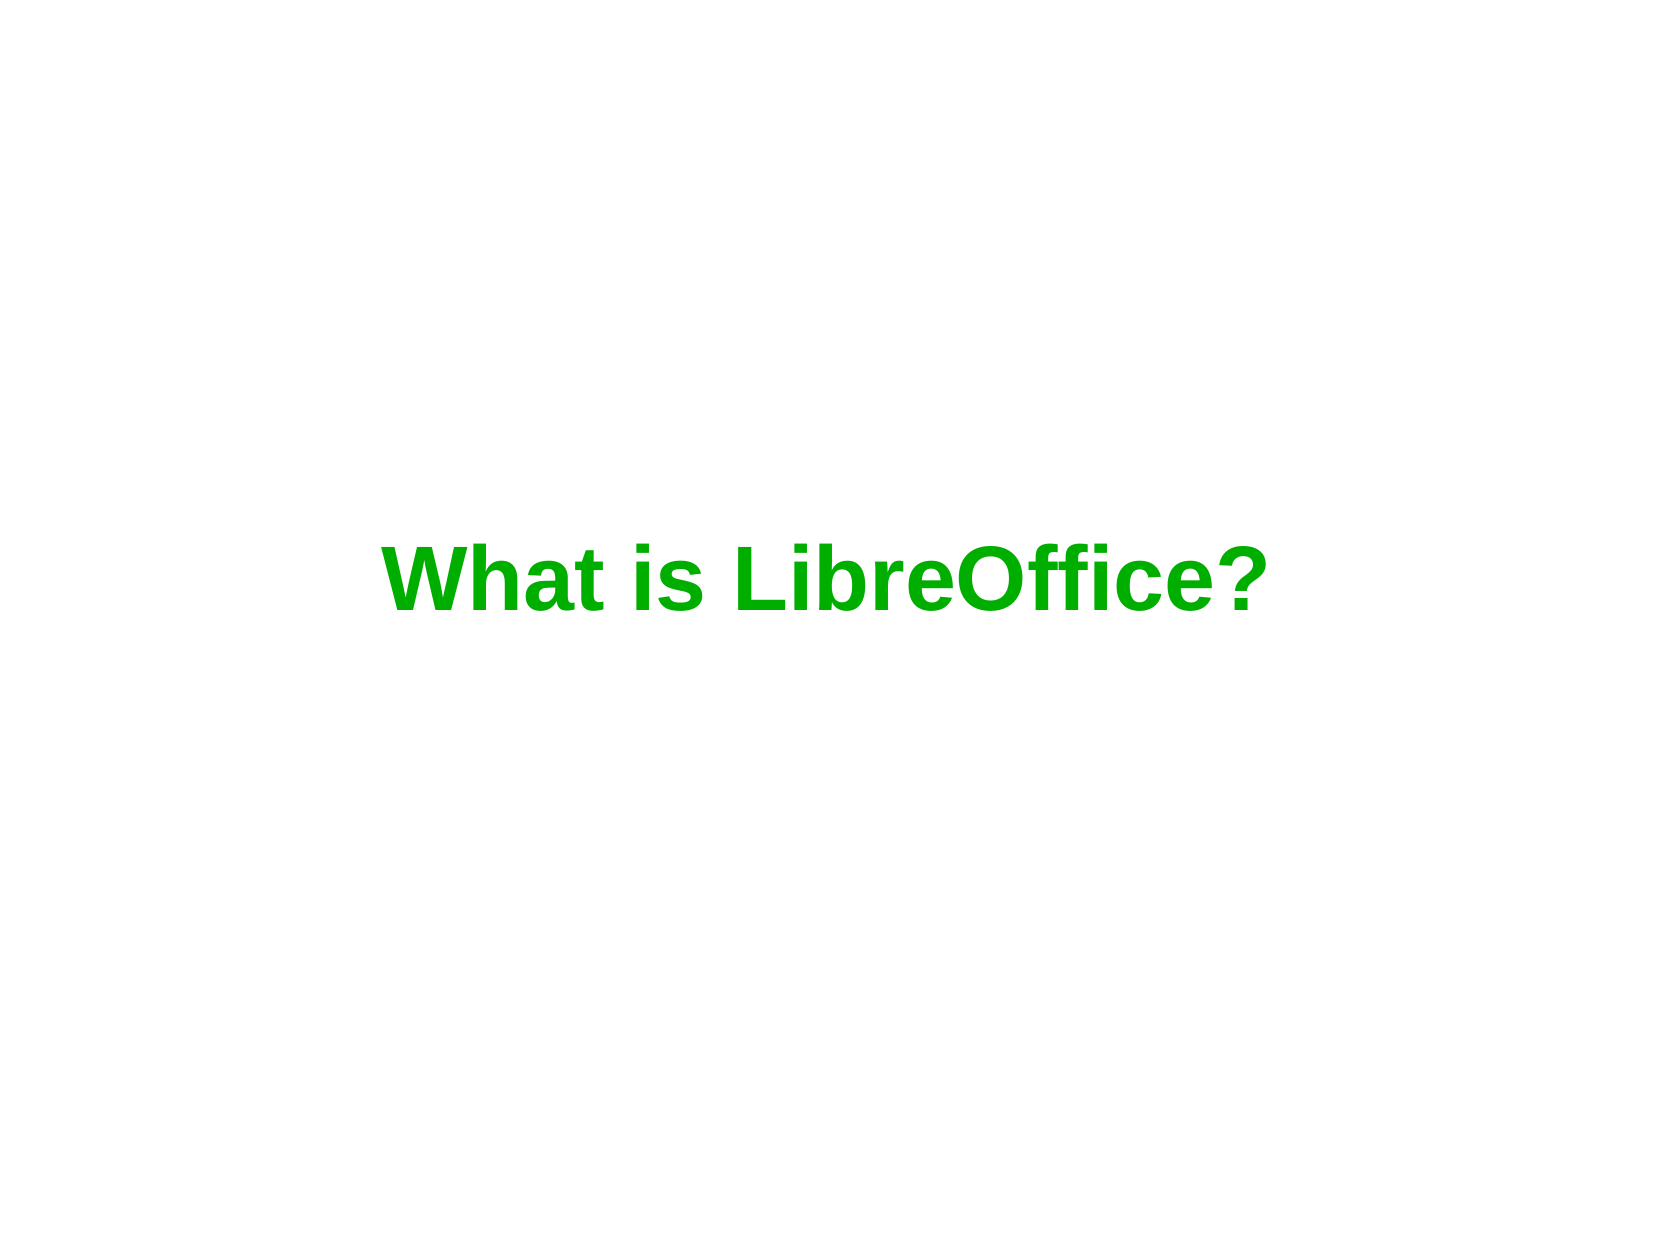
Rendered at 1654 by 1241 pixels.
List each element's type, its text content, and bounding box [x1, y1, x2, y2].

subtitle What is LibreOffice? [82, 49, 1571, 1109]
